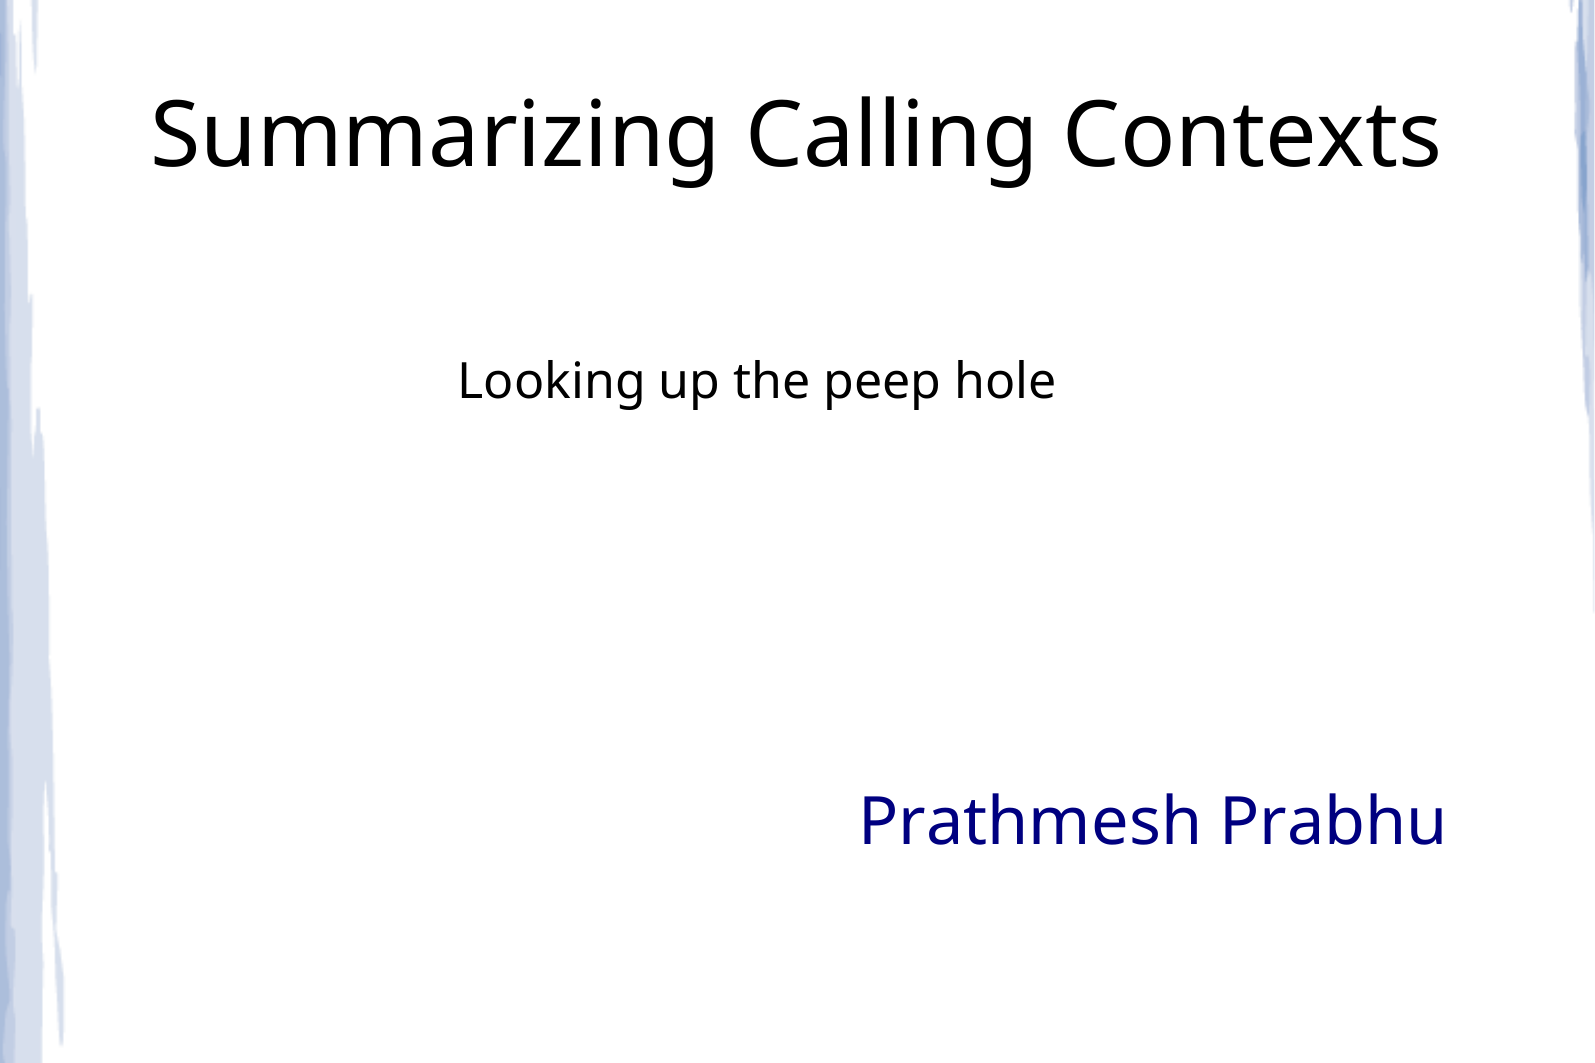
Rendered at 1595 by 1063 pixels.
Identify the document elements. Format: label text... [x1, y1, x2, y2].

picture [0, 413, 1595, 1063]
picture [0, 0, 1595, 337]
title Summarizing Calling Contexts [79, 42, 1515, 220]
text_box Looking up the peep hole [0, 337, 1595, 413]
list Prathmesh Prabhu [787, 772, 1574, 976]
